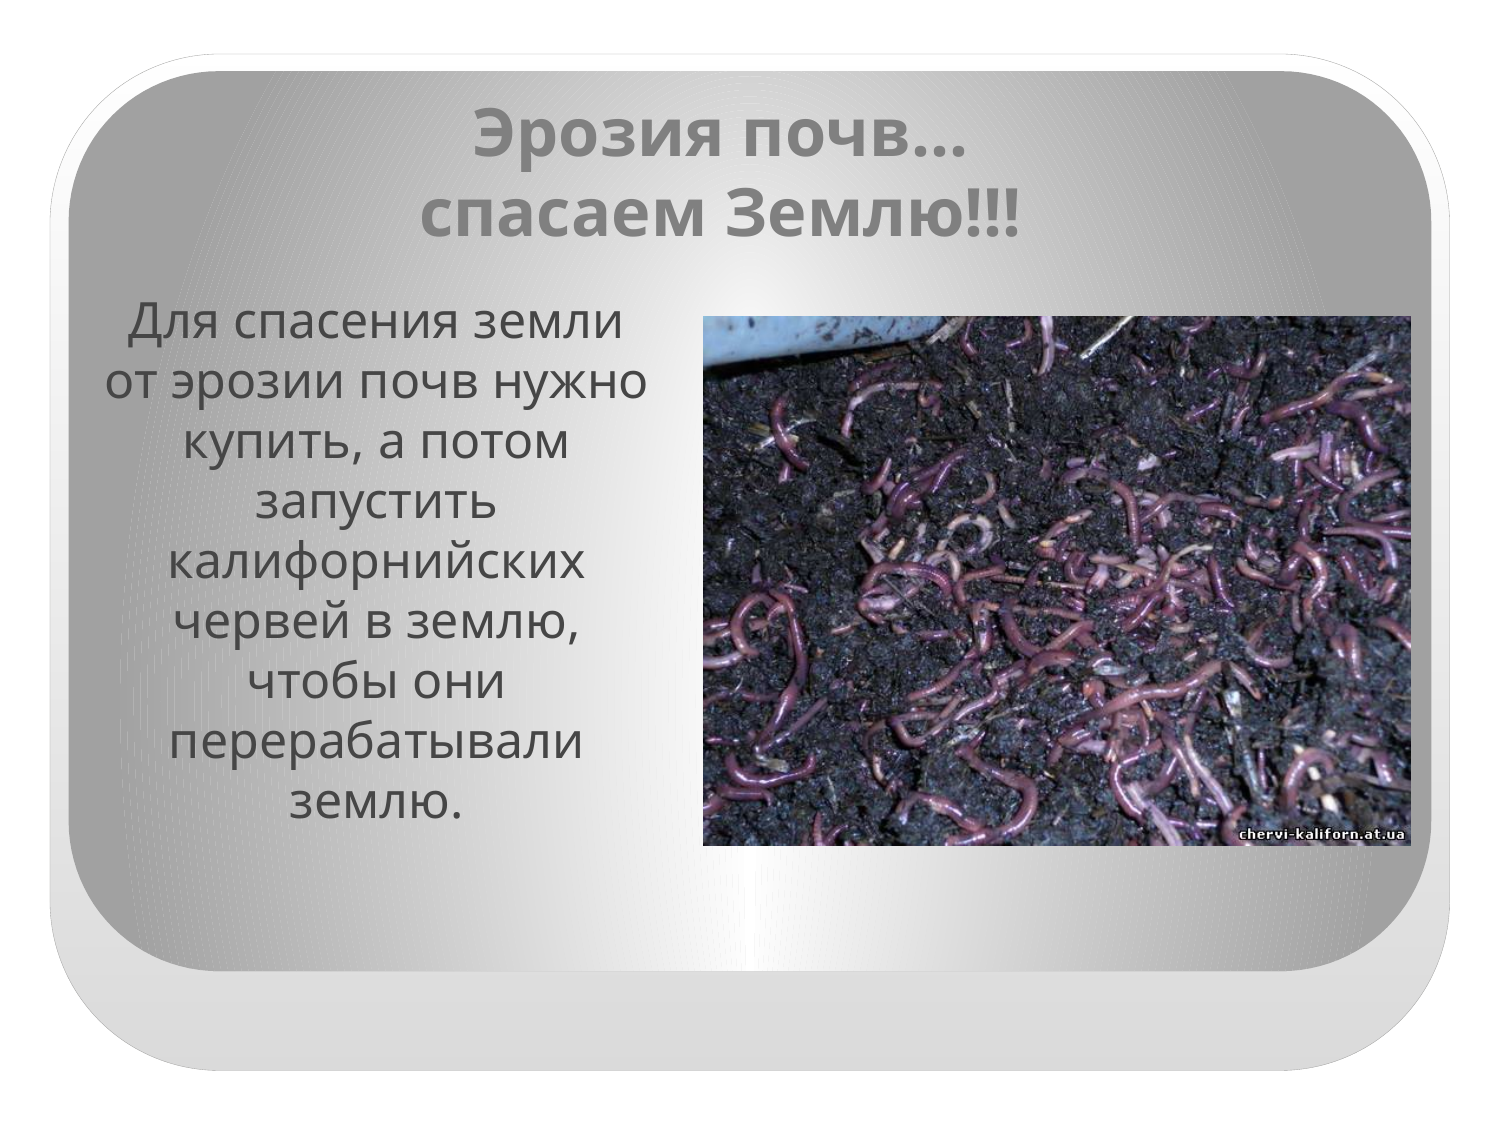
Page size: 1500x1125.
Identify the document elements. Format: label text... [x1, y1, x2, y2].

title Эрозия почв… спасаем Землю!!! [316, 82, 1125, 232]
picture [703, 316, 1411, 847]
list Для спасения земли от эрозии почв нужно купить, а потом запустить калифорнийских червей в землю, чтобы они перерабатывали землю. [82, 281, 672, 975]
